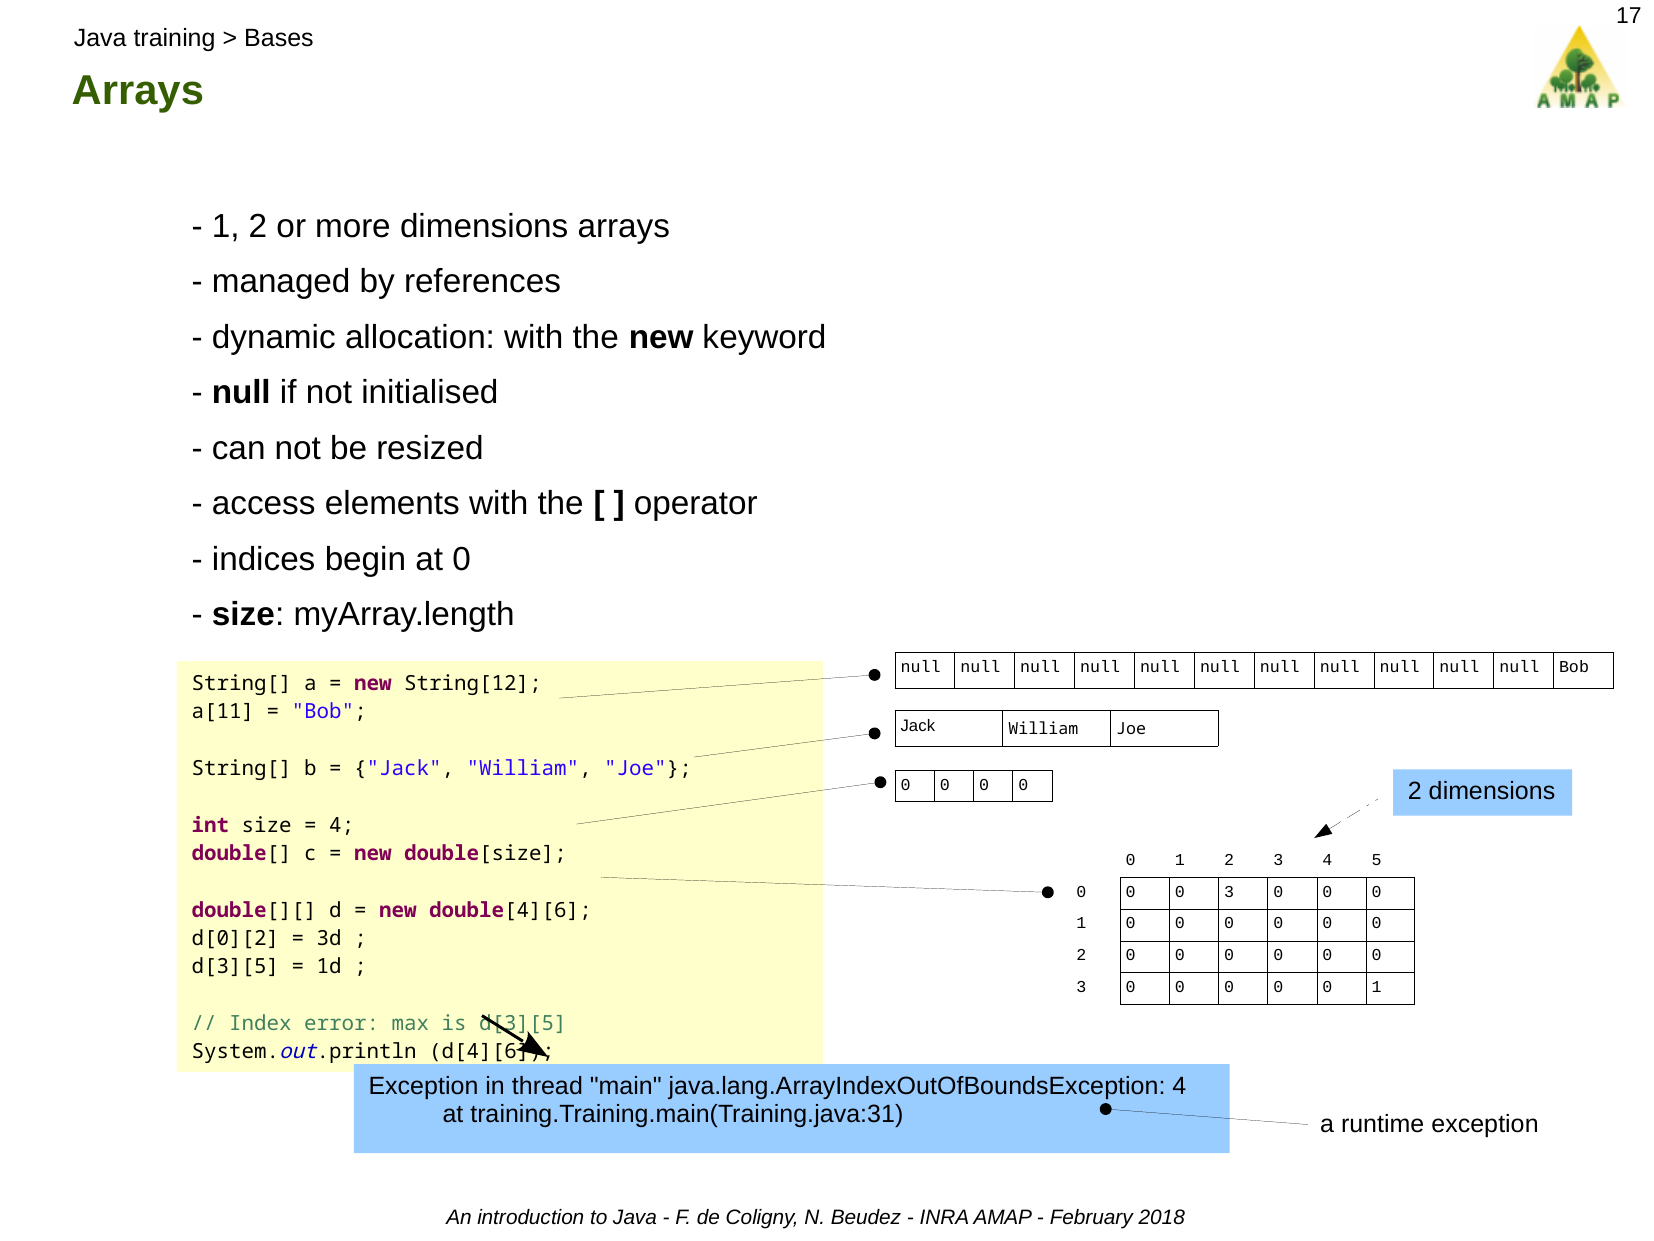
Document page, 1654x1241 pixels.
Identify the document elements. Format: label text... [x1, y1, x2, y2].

text_box a runtime exception [1305, 1102, 1585, 1146]
table_cell 3 [1219, 878, 1267, 909]
table_header null [1255, 653, 1314, 688]
table_header 0 [896, 771, 934, 801]
table_cell 0 [1367, 878, 1414, 909]
text_box Java training > Bases [59, 16, 1004, 60]
table_cell 0 [1121, 878, 1169, 909]
table_cell 1 [1367, 973, 1414, 1004]
table_cell 0 [1121, 910, 1169, 941]
table_header 2 [1218, 846, 1267, 877]
table_header null [1434, 653, 1493, 688]
table_header 0 [974, 771, 1012, 801]
table_header null [1015, 653, 1074, 688]
table_header null [896, 653, 954, 688]
table_header Joe [1111, 711, 1218, 746]
table_cell 0 [1170, 942, 1218, 972]
table_cell 0 [1070, 878, 1120, 909]
table_cell 0 [1318, 942, 1366, 972]
text_box Exception in thread "main" java.lang.ArrayIndexOutOfBoundsException: 4 at training.Training.main(Training.java:31) [353, 1064, 1230, 1154]
table_cell 0 [1367, 910, 1414, 941]
table_cell 0 [1268, 942, 1317, 972]
table_header 0 [935, 771, 973, 801]
table_header 1 [1169, 846, 1218, 877]
table_cell 0 [1268, 973, 1317, 1004]
table_header null [1315, 653, 1374, 688]
table_cell 0 [1318, 973, 1366, 1004]
table_header 5 [1366, 846, 1414, 877]
table_header null [1375, 653, 1433, 688]
table_header 3 [1267, 846, 1317, 877]
text_box 2 dimensions [1393, 769, 1573, 816]
table_cell 0 [1170, 973, 1218, 1004]
text_box - 1, 2 or more dimensions arrays - managed by references - dynamic allocation: with the new keyword - null if not initialised - can not be resized - access elements with the [ ] operator - indices begin at 0 - size: myArray.length [176, 181, 1629, 678]
table_header [1070, 846, 1120, 878]
text_box Arrays [56, 59, 1120, 121]
picture [1533, 25, 1627, 108]
text_box String[] a = new String[12]; a[11] = "Bob"; String[] b = {"Jack", "William", "Joe"}; int size = 4; double[] c = new double[size]; double[][] d = new double[4][6]; d[0][2] = 3d ; d[3][5] = 1d ; // Index error: max is d[3][5] System.out.println (d[4][6]); [176, 661, 823, 1019]
table_cell 0 [1318, 878, 1366, 909]
table_cell 2 [1070, 941, 1120, 972]
table_cell 0 [1121, 973, 1169, 1004]
table_header 4 [1317, 846, 1366, 877]
table_header William [1003, 711, 1110, 746]
table_header null [1075, 653, 1134, 688]
table_header 0 [1013, 771, 1052, 801]
table_header Bob [1554, 653, 1613, 688]
table_header null [955, 653, 1014, 688]
table_cell 1 [1070, 909, 1120, 941]
table_header Jack [896, 711, 1002, 746]
table_cell 0 [1170, 878, 1218, 909]
table_cell 0 [1219, 973, 1267, 1004]
table_cell 0 [1268, 910, 1317, 941]
table_header null [1195, 653, 1254, 688]
table_cell 3 [1070, 972, 1120, 1004]
table_header 0 [1120, 846, 1169, 877]
table_cell 0 [1318, 910, 1366, 941]
table_cell 0 [1367, 942, 1414, 972]
table_cell 0 [1219, 942, 1267, 972]
table_cell 0 [1219, 910, 1267, 941]
table_cell 0 [1268, 878, 1317, 909]
table_header null [1494, 653, 1553, 688]
table_cell 0 [1170, 910, 1218, 941]
table_cell 0 [1121, 942, 1169, 972]
table_header null [1135, 653, 1194, 688]
